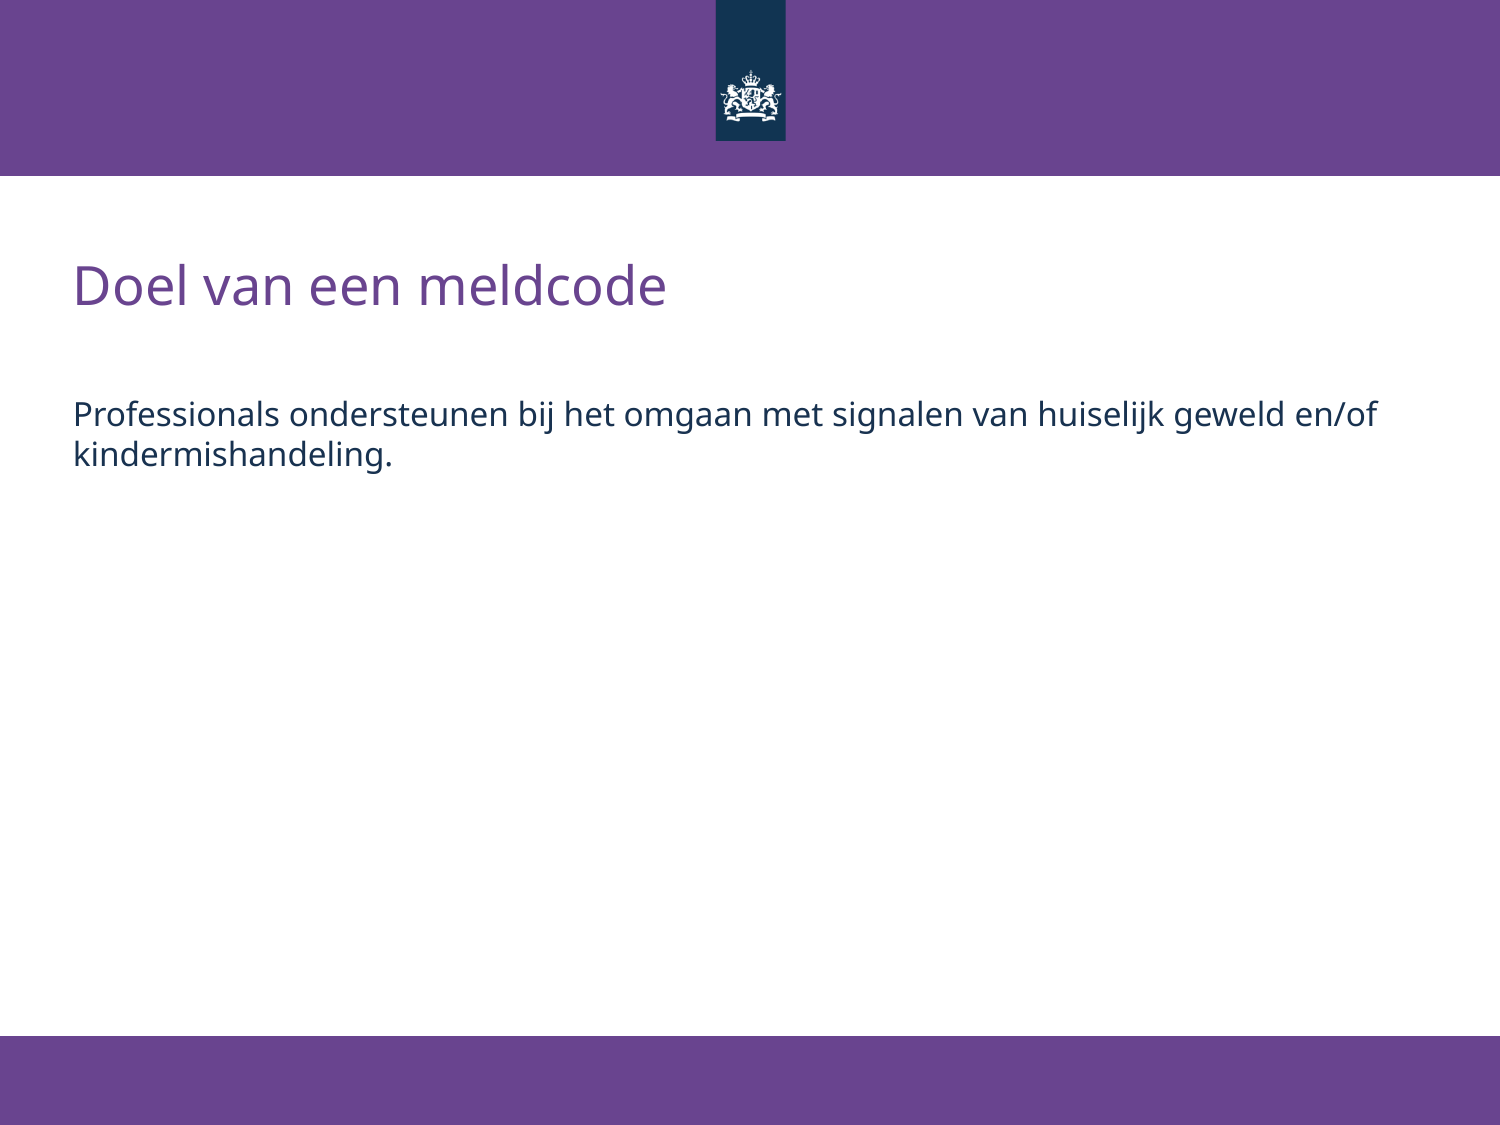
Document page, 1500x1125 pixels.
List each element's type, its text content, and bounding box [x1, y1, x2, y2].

title Doel van een meldcode [57, 243, 1408, 338]
picture [0, 0, 1500, 141]
list Professionals ondersteunen bij het omgaan met signalen van huiselijk geweld en/of kindermishandeling. [57, 385, 1408, 1020]
